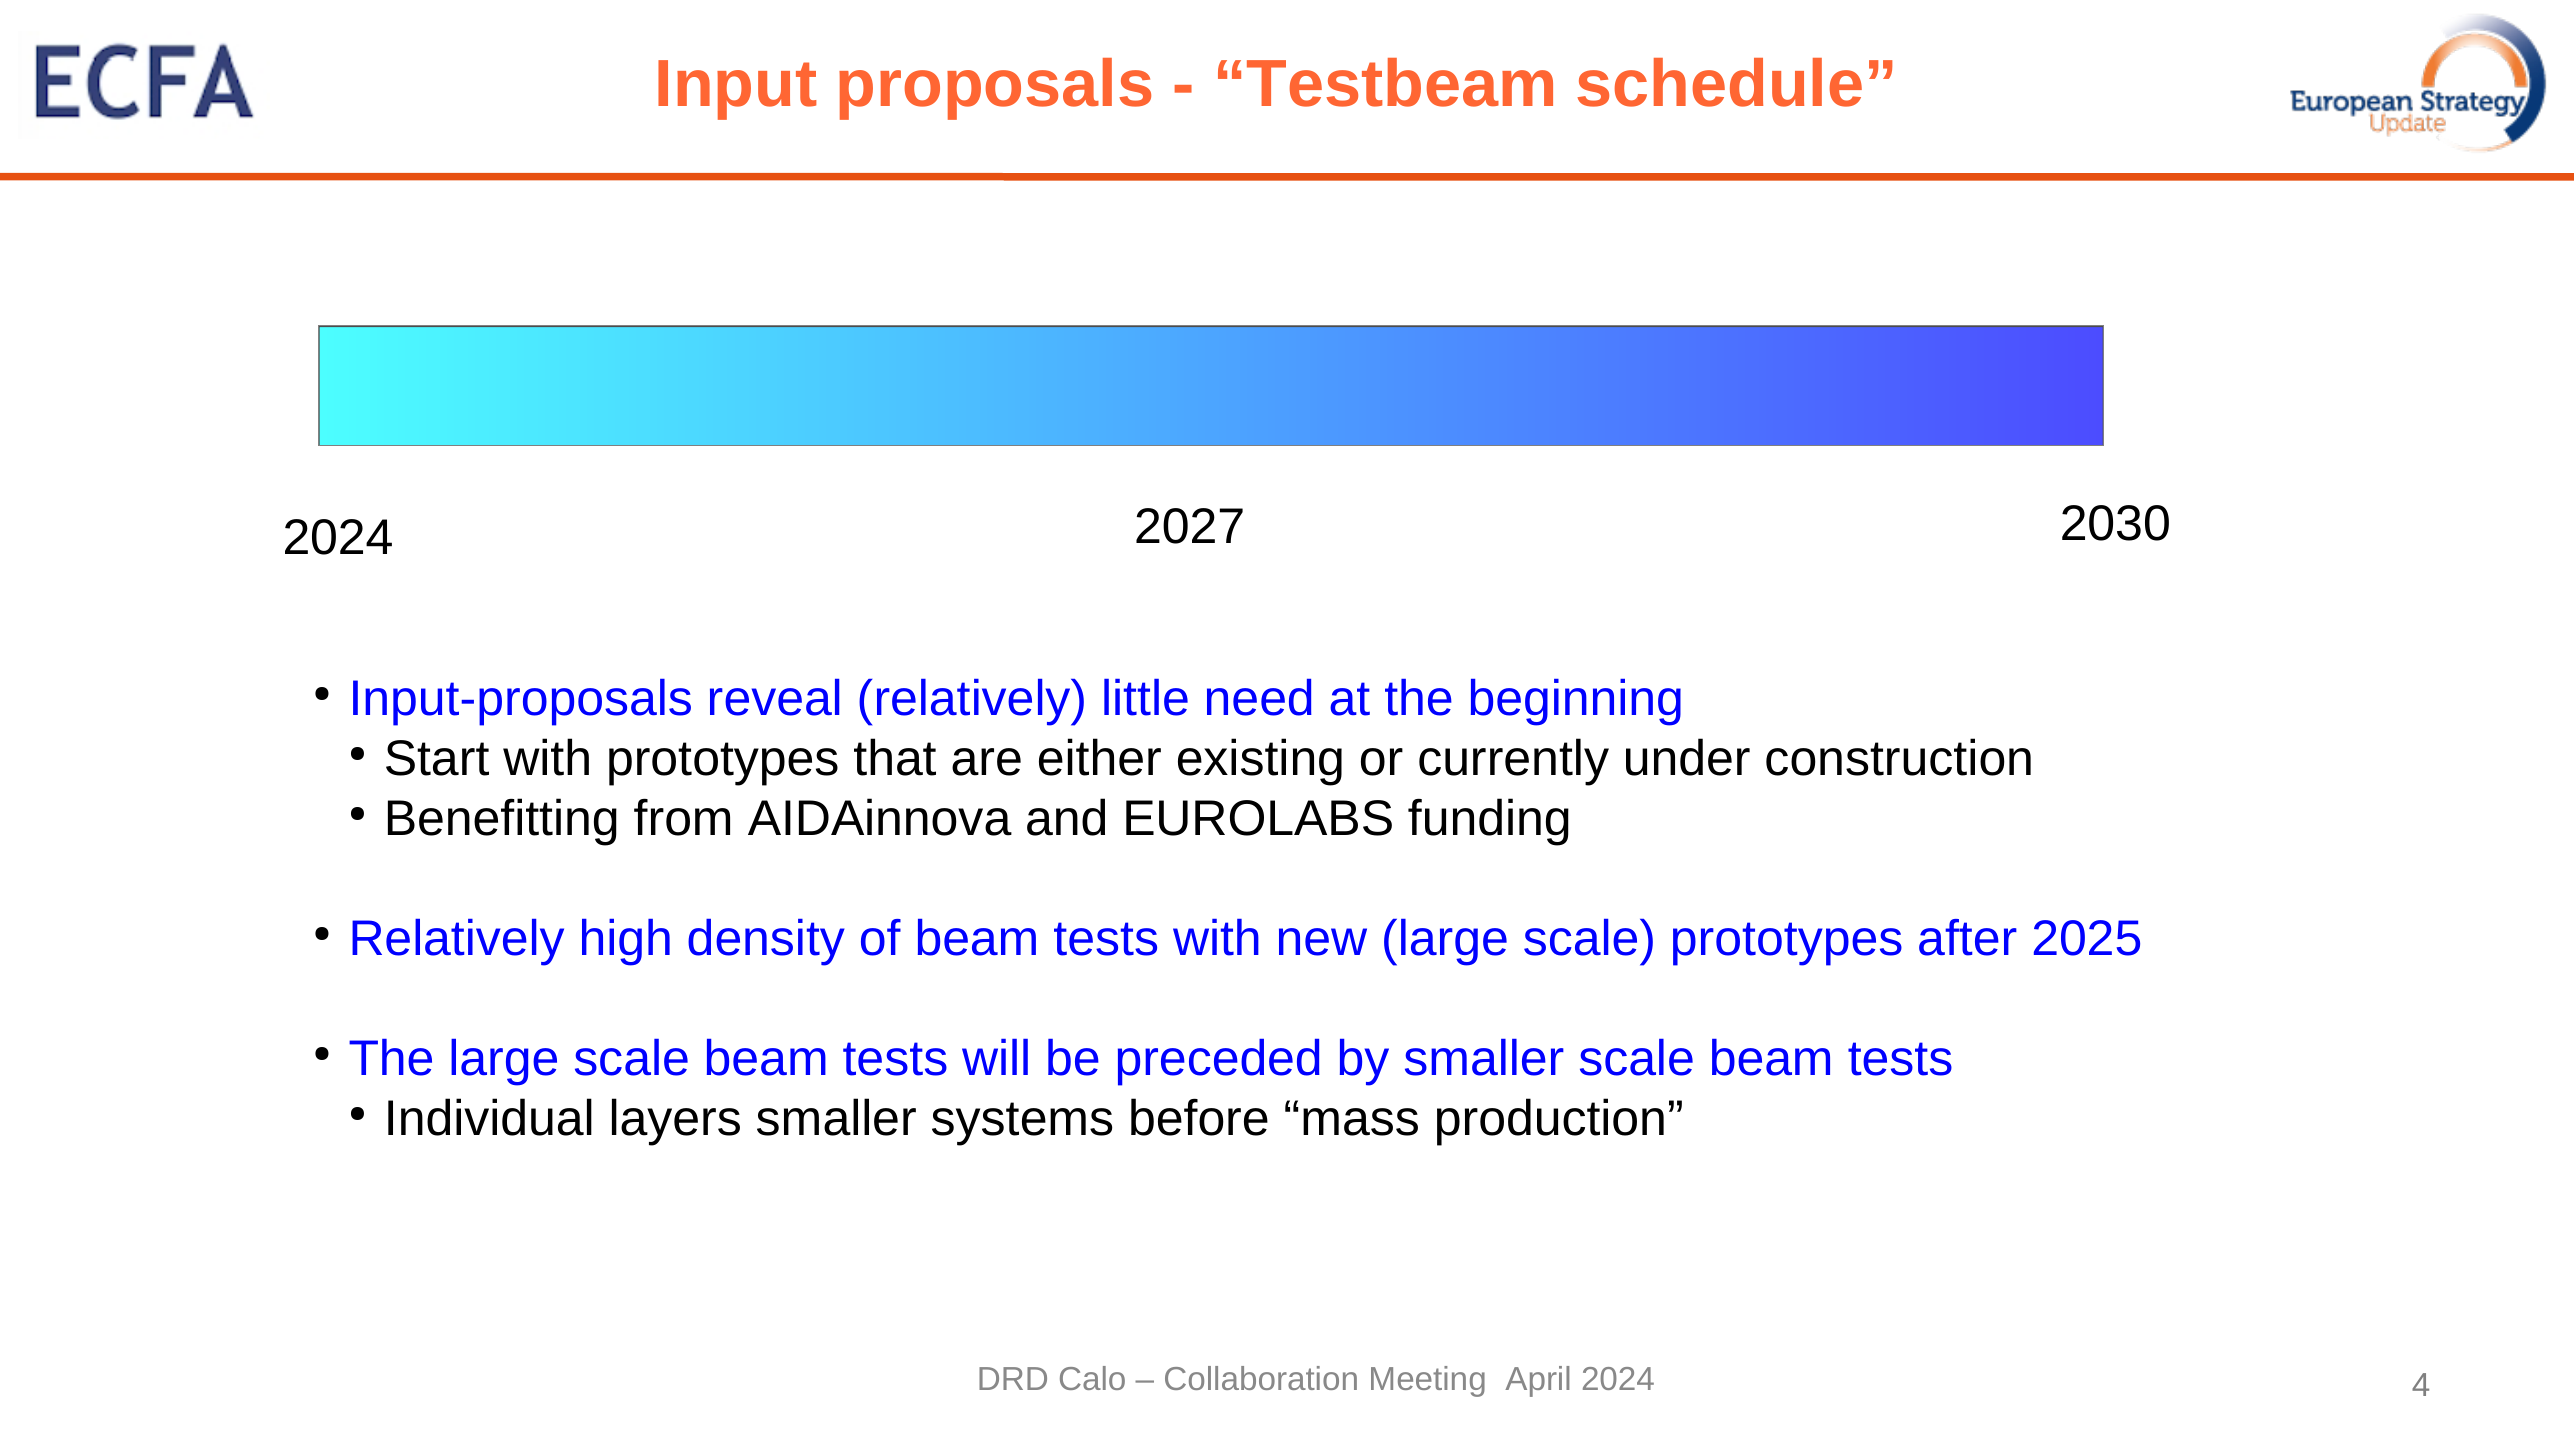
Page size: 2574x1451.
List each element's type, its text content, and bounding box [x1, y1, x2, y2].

picture [18, 31, 222, 139]
text_box 2027 [1119, 486, 1261, 562]
title Input proposals - “Testbeam schedule” [222, 0, 2368, 168]
text_box 2030 [2044, 483, 2186, 559]
text_box 2024 [267, 497, 409, 572]
text_box [318, 325, 2104, 446]
text_box Input-proposals reveal (relatively) little need at the beginning Start with prototypes that are either existing or currently under construction Benefitting from AIDAinnova and EUROLABS funding Relatively high density of beam tests with new (large scale) prototypes after 2025 The large scale beam tests will be preceded by smaller scale beam tests Individual layers smaller systems before “mass production” [298, 657, 2160, 1153]
picture [2289, 0, 2548, 217]
